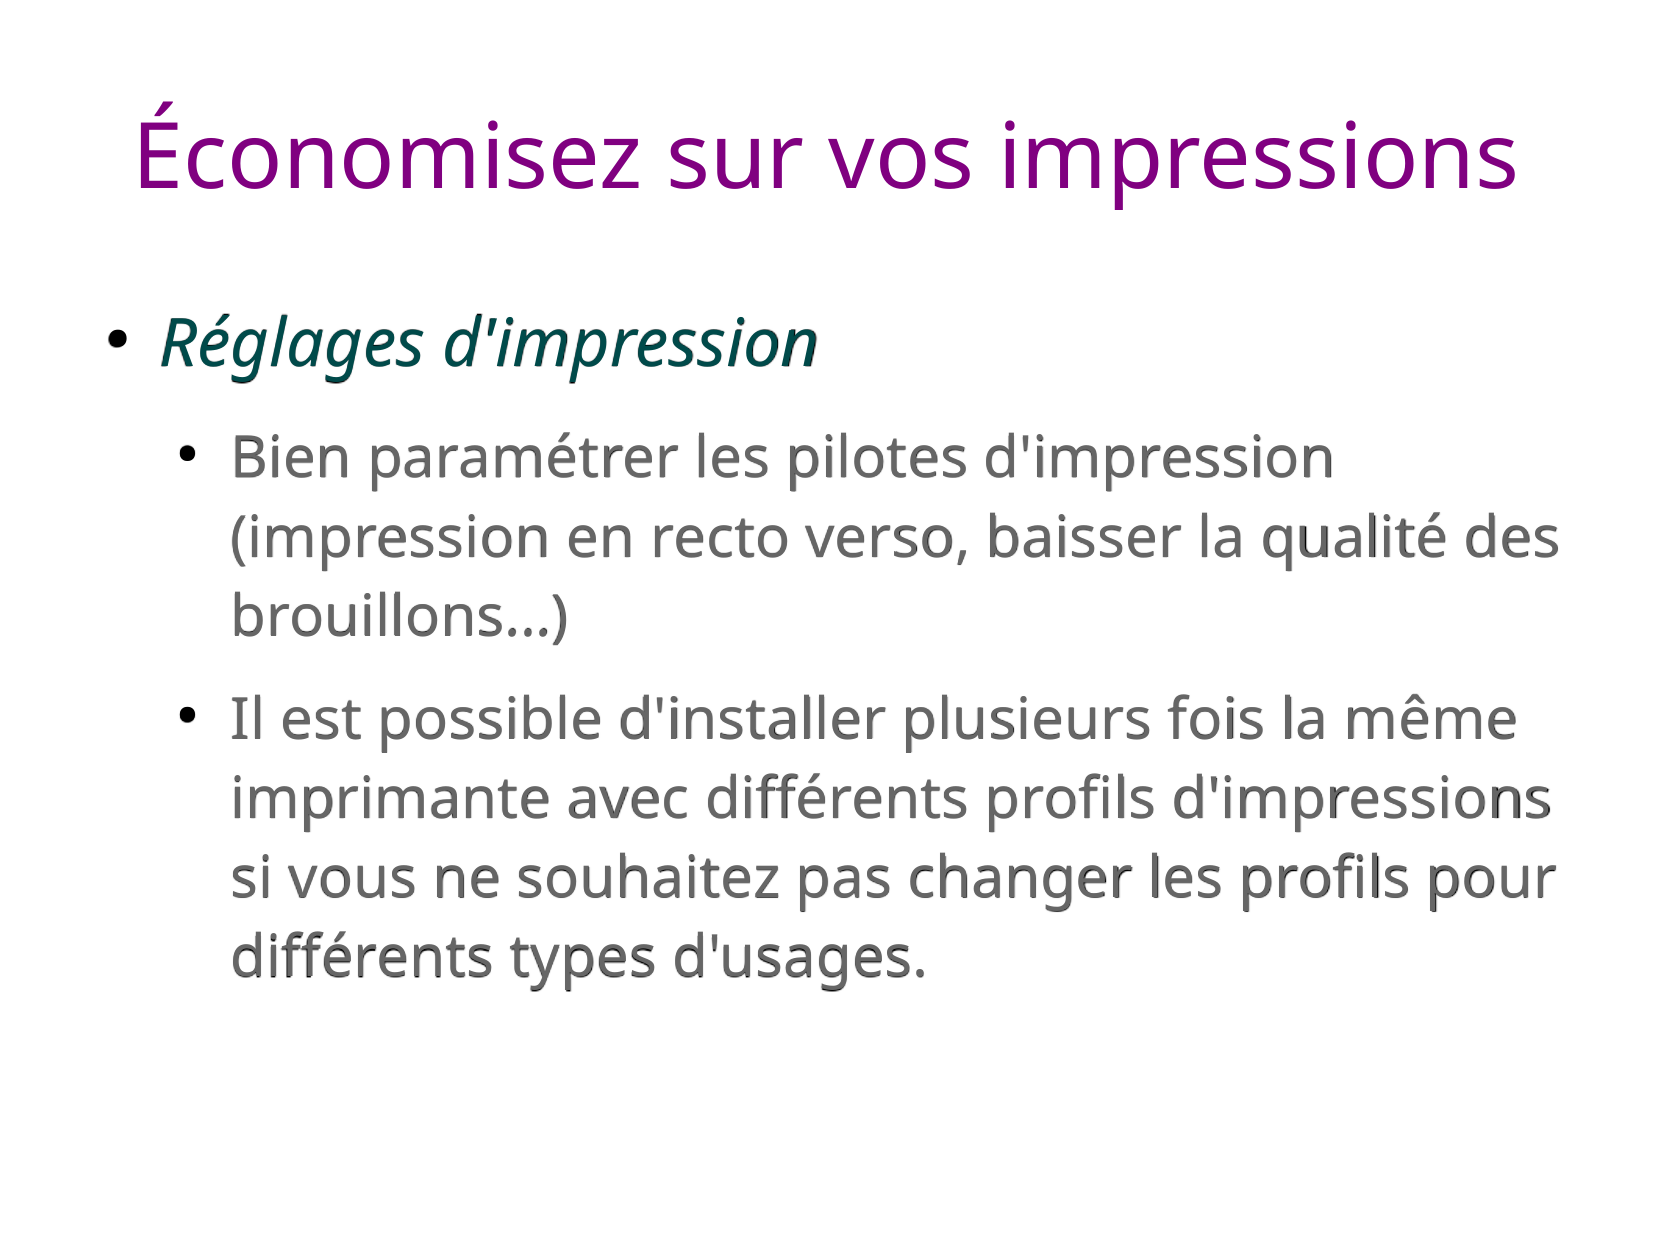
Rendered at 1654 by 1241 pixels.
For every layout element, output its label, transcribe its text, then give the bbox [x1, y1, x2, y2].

title Économisez sur vos impressions [82, 49, 1571, 257]
list Réglages d'impression Bien paramétrer les pilotes d'impression (impression en recto verso, baisser la qualité des brouillons...) Il est possible d'installer plusieurs fois la même imprimante avec différents profils d'impressions si vous ne souhaitez pas changer les profils pour différents types d'usages. [88, 295, 1577, 1114]
